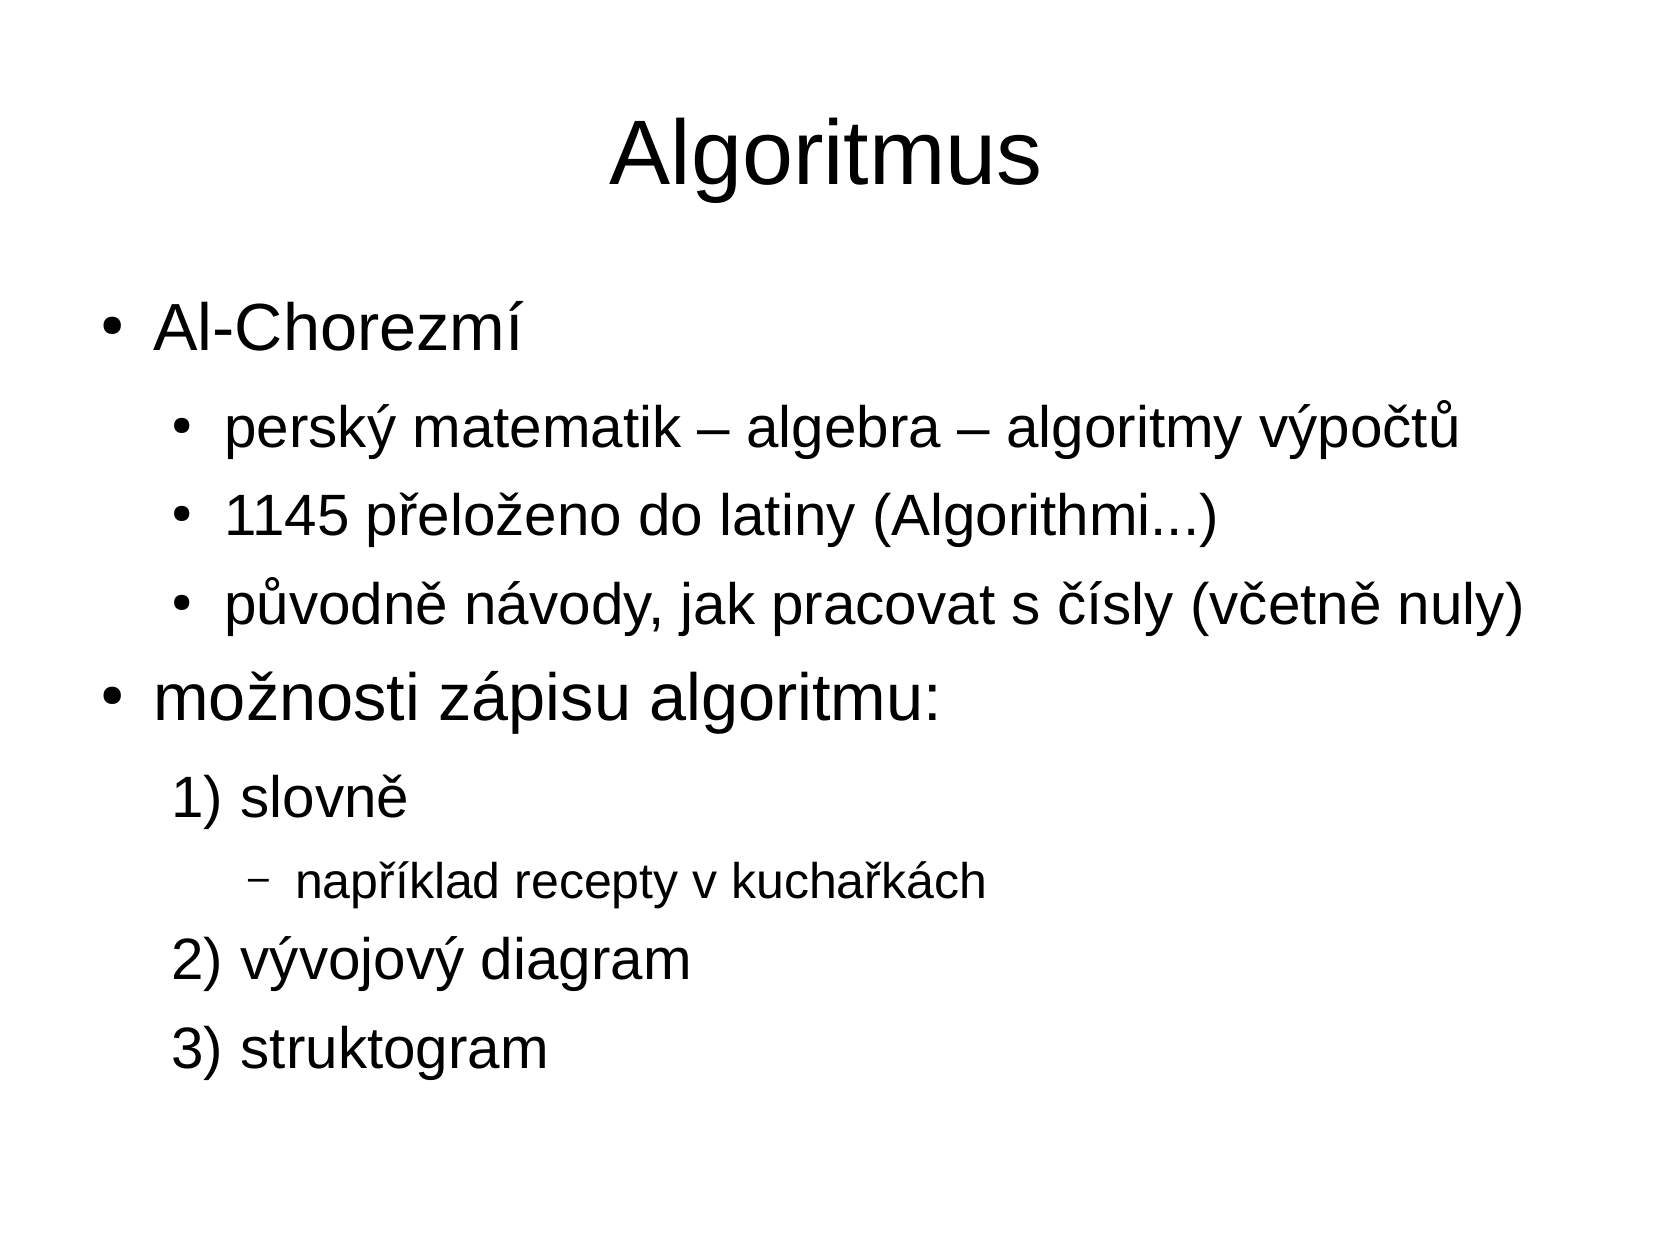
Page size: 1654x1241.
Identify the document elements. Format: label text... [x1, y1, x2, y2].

list Al-Chorezmí perský matematik – algebra – algoritmy výpočtů 1145 přeloženo do latiny (Algorithmi...) původně návody, jak pracovat s čísly (včetně nuly) možnosti zápisu algoritmu: slovně například recepty v kuchařkách vývojový diagram struktogram [82, 290, 1571, 1094]
title Algoritmus [82, 56, 1571, 250]
